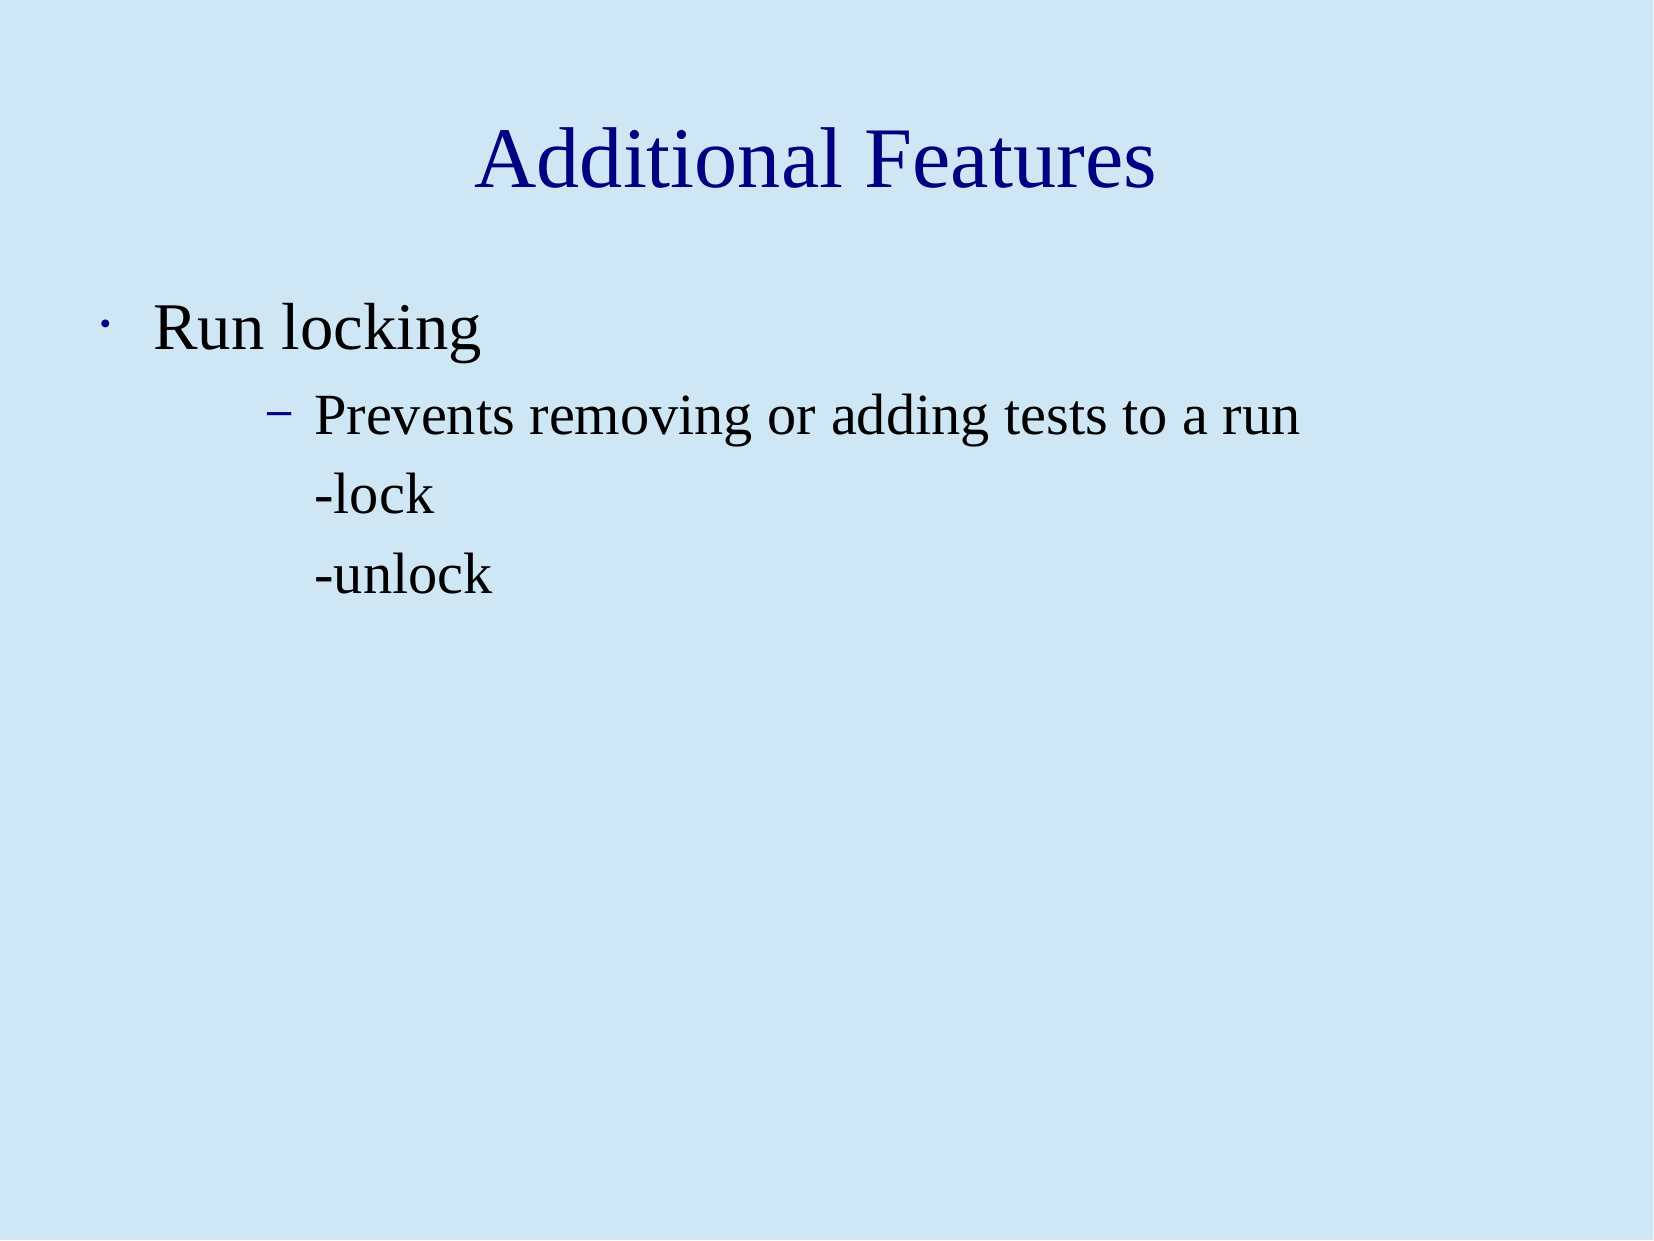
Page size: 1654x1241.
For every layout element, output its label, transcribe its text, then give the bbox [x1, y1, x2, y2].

title Additional Features [82, 55, 1571, 263]
list Run locking Prevents removing or adding tests to a run -lock -unlock [82, 290, 1571, 1010]
